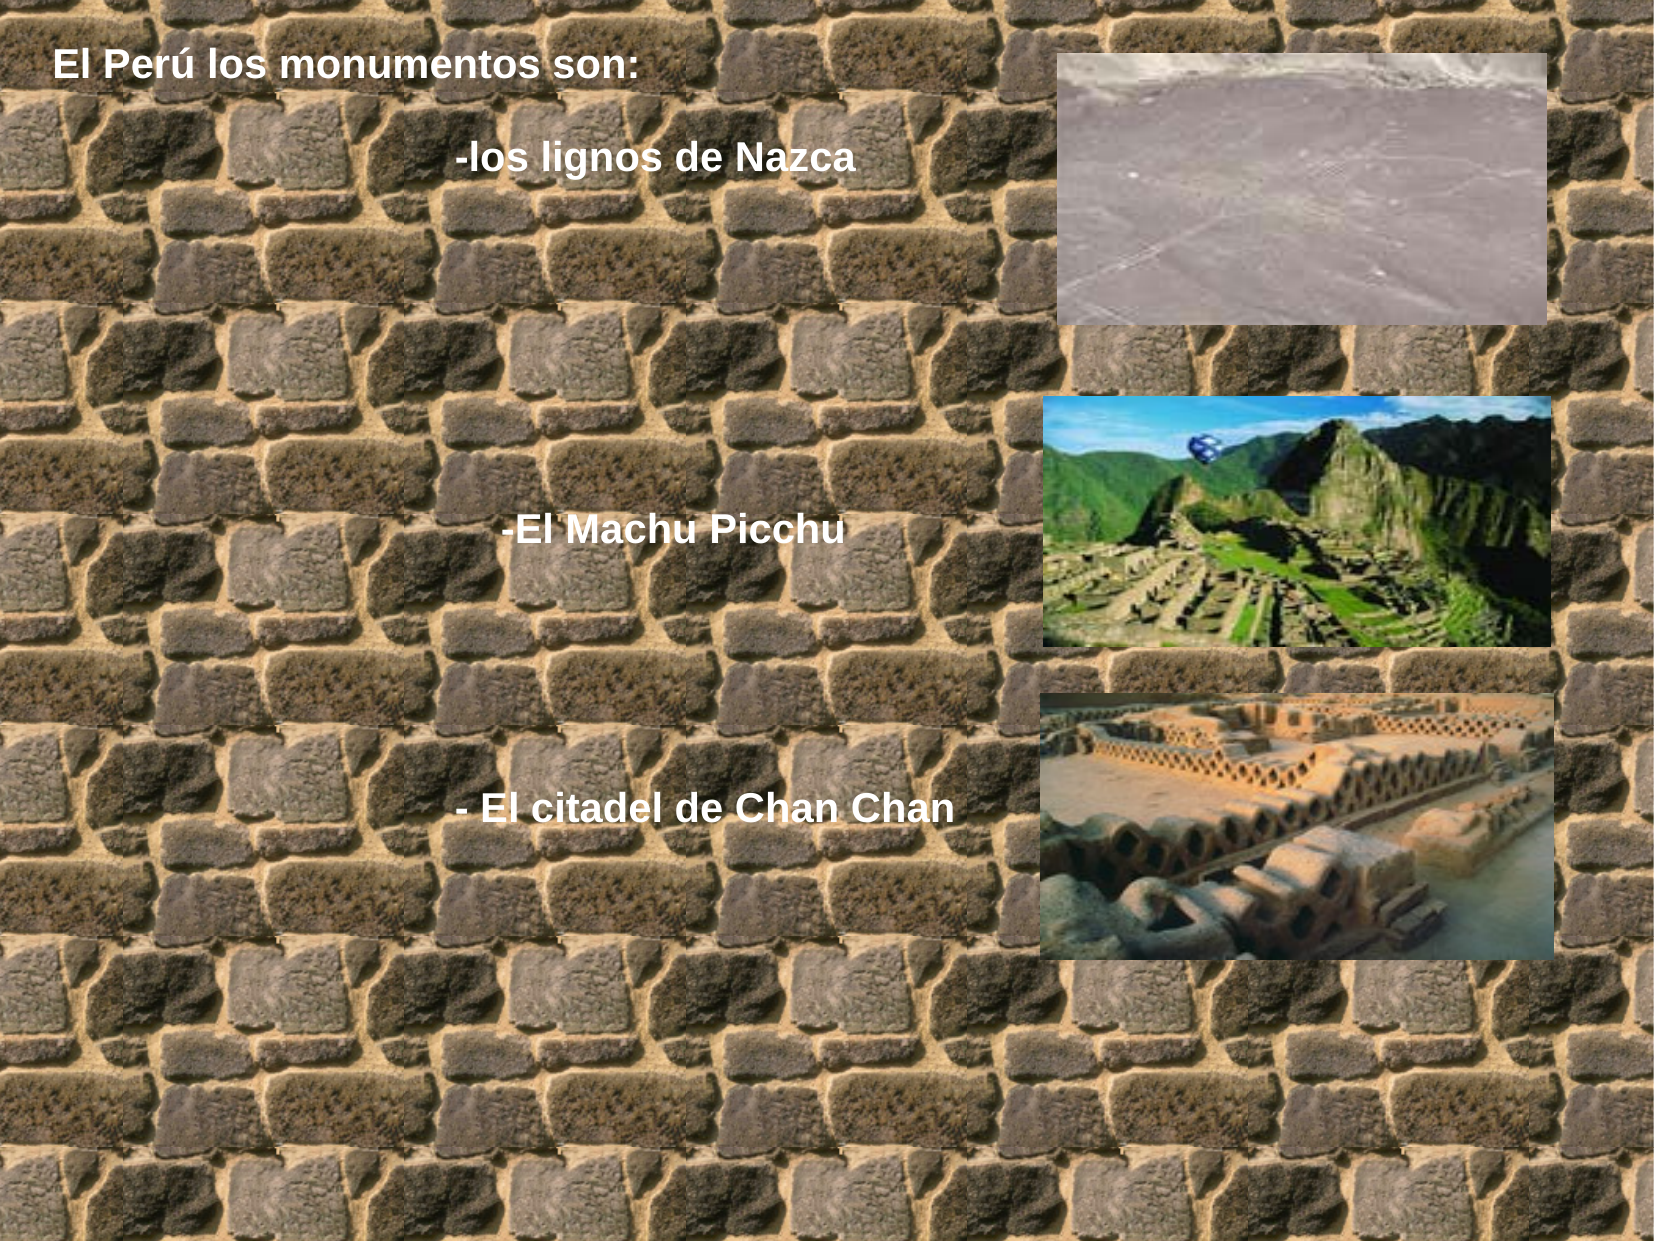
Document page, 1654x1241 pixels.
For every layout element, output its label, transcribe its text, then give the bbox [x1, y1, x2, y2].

picture [0, 0, 1654, 1241]
text_box El Perú los monumentos son: -los lignos de Nazca -El Machu Picchu - El citadel de Chan Chan [37, 33, 992, 1241]
